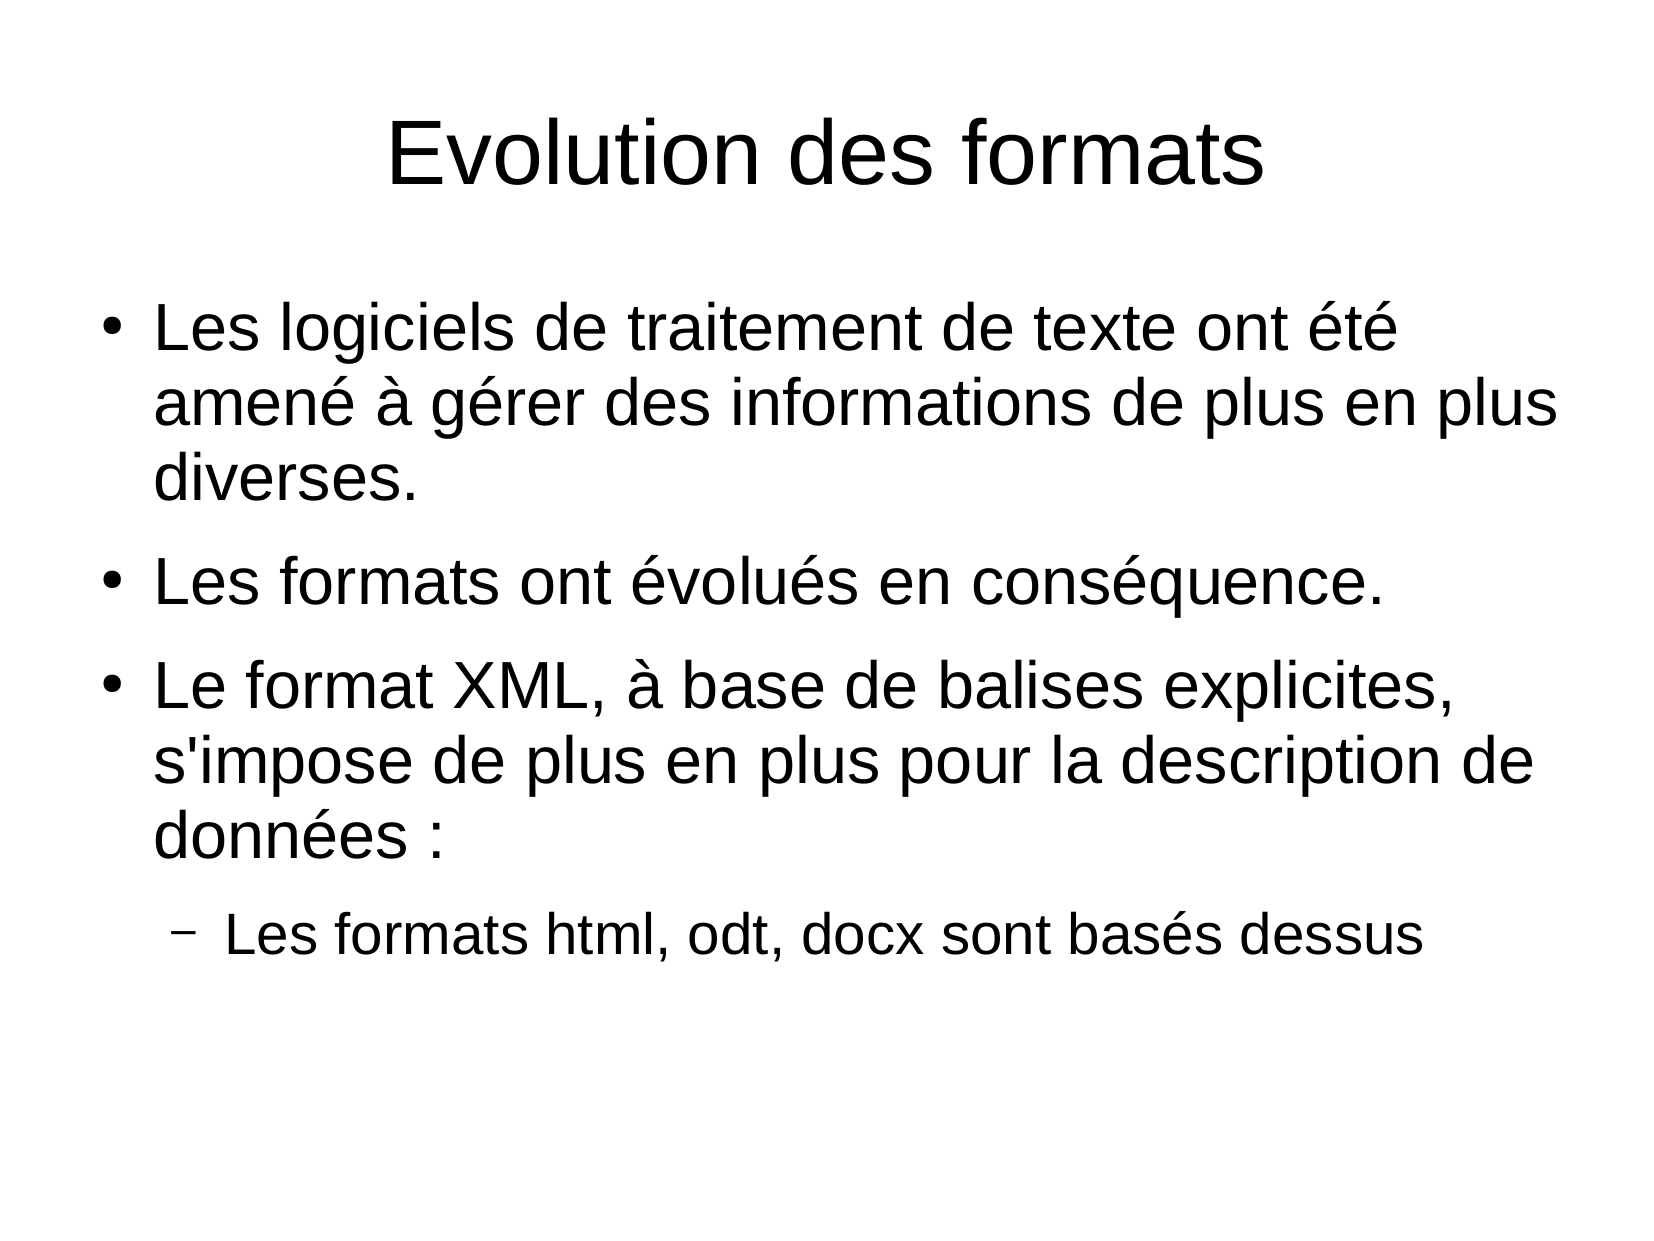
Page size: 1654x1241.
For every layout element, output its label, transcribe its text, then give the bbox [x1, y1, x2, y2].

title Evolution des formats [82, 49, 1571, 257]
list Les logiciels de traitement de texte ont été amené à gérer des informations de plus en plus diverses. Les formats ont évolués en conséquence. Le format XML, à base de balises explicites, s'impose de plus en plus pour la description de données : Les formats html, odt, docx sont basés dessus [82, 290, 1571, 1109]
